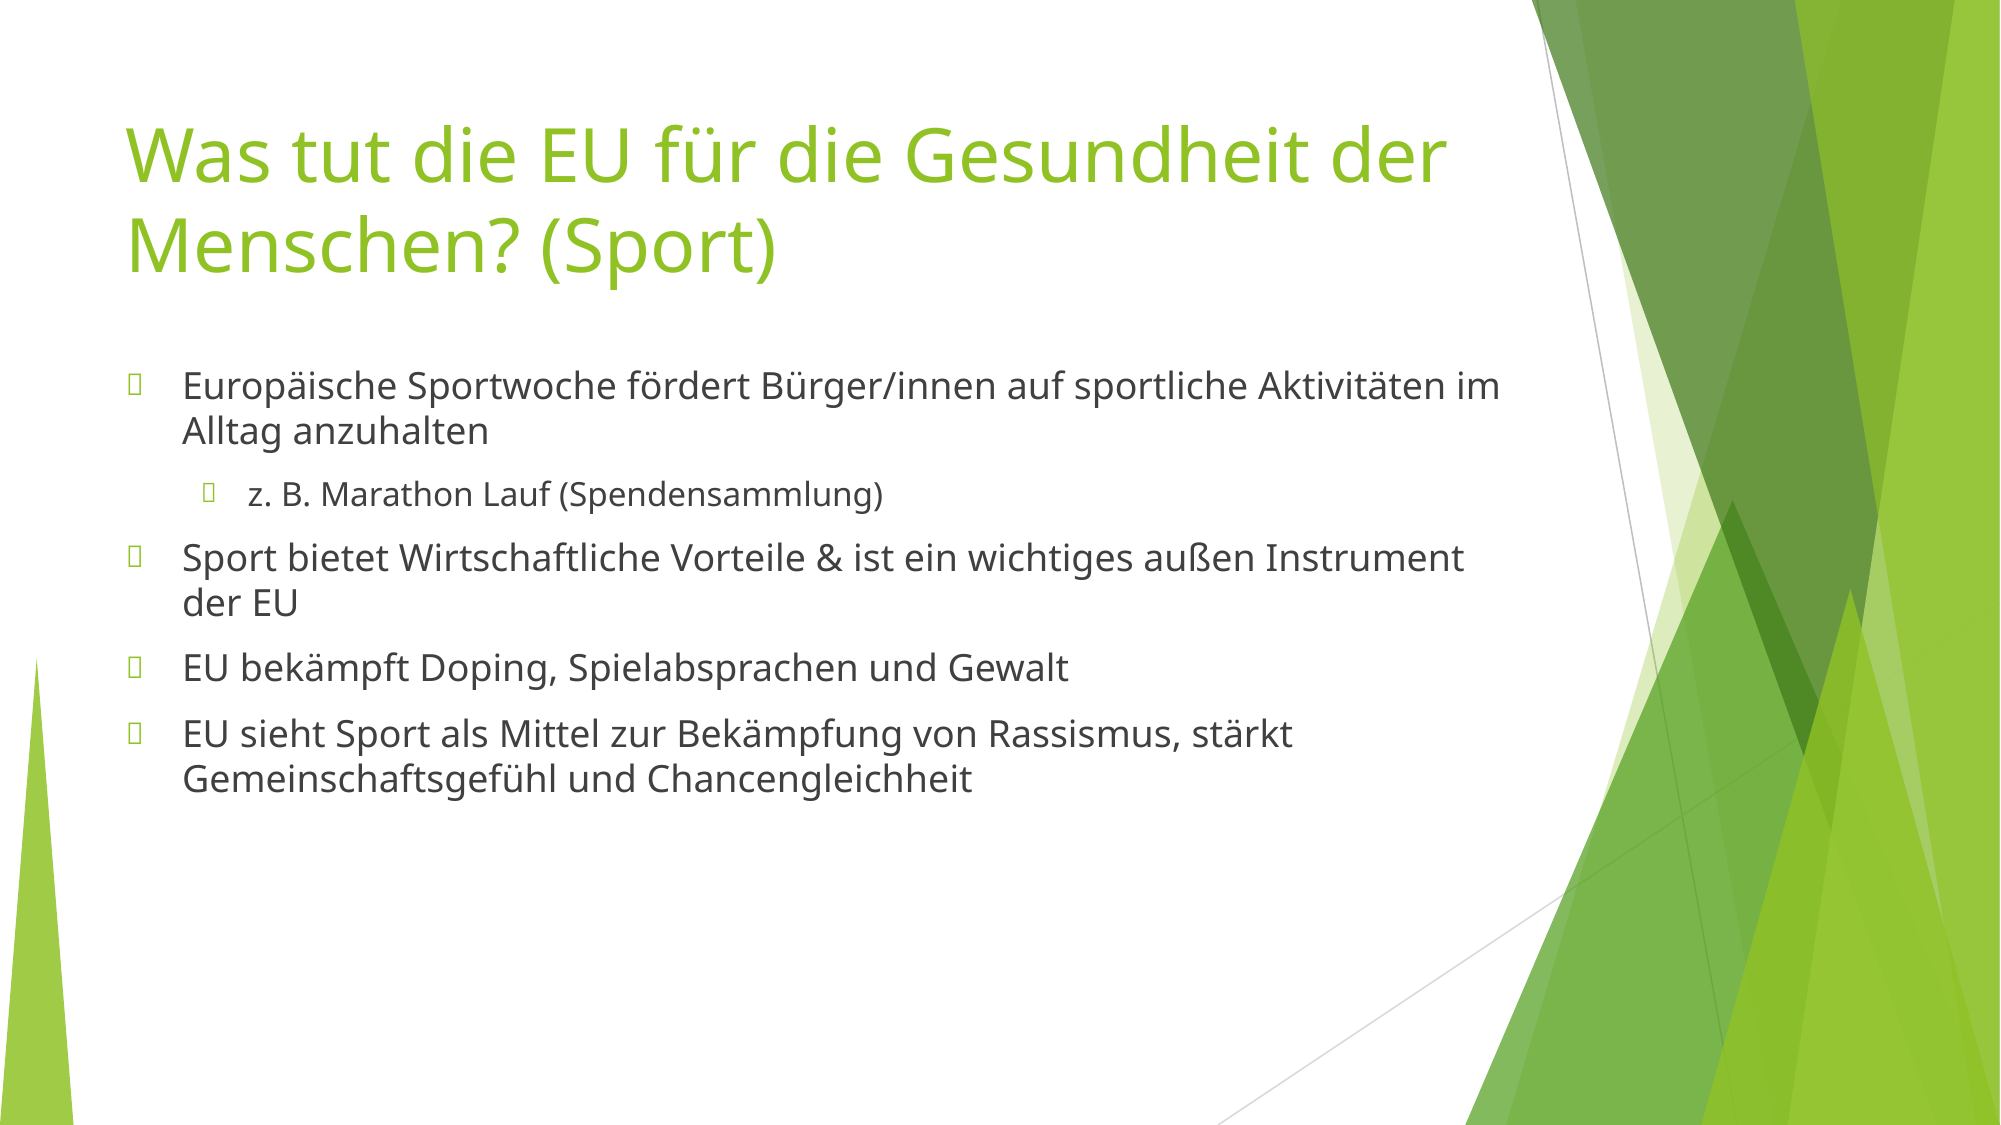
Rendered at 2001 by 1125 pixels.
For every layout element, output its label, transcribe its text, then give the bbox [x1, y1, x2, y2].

title Was tut die EU für die Gesundheit der Menschen? (Sport) [111, 99, 1522, 317]
list Europäische Sportwoche fördert Bürger/innen auf sportliche Aktivitäten im Alltag anzuhalten z. B. Marathon Lauf (Spendensammlung) Sport bietet Wirtschaftliche Vorteile & ist ein wichtiges außen Instrument der EU EU bekämpft Doping, Spielabsprachen und Gewalt EU sieht Sport als Mittel zur Bekämpfung von Rassismus, stärkt Gemeinschaftsgefühl und Chancengleichheit [111, 354, 1522, 992]
